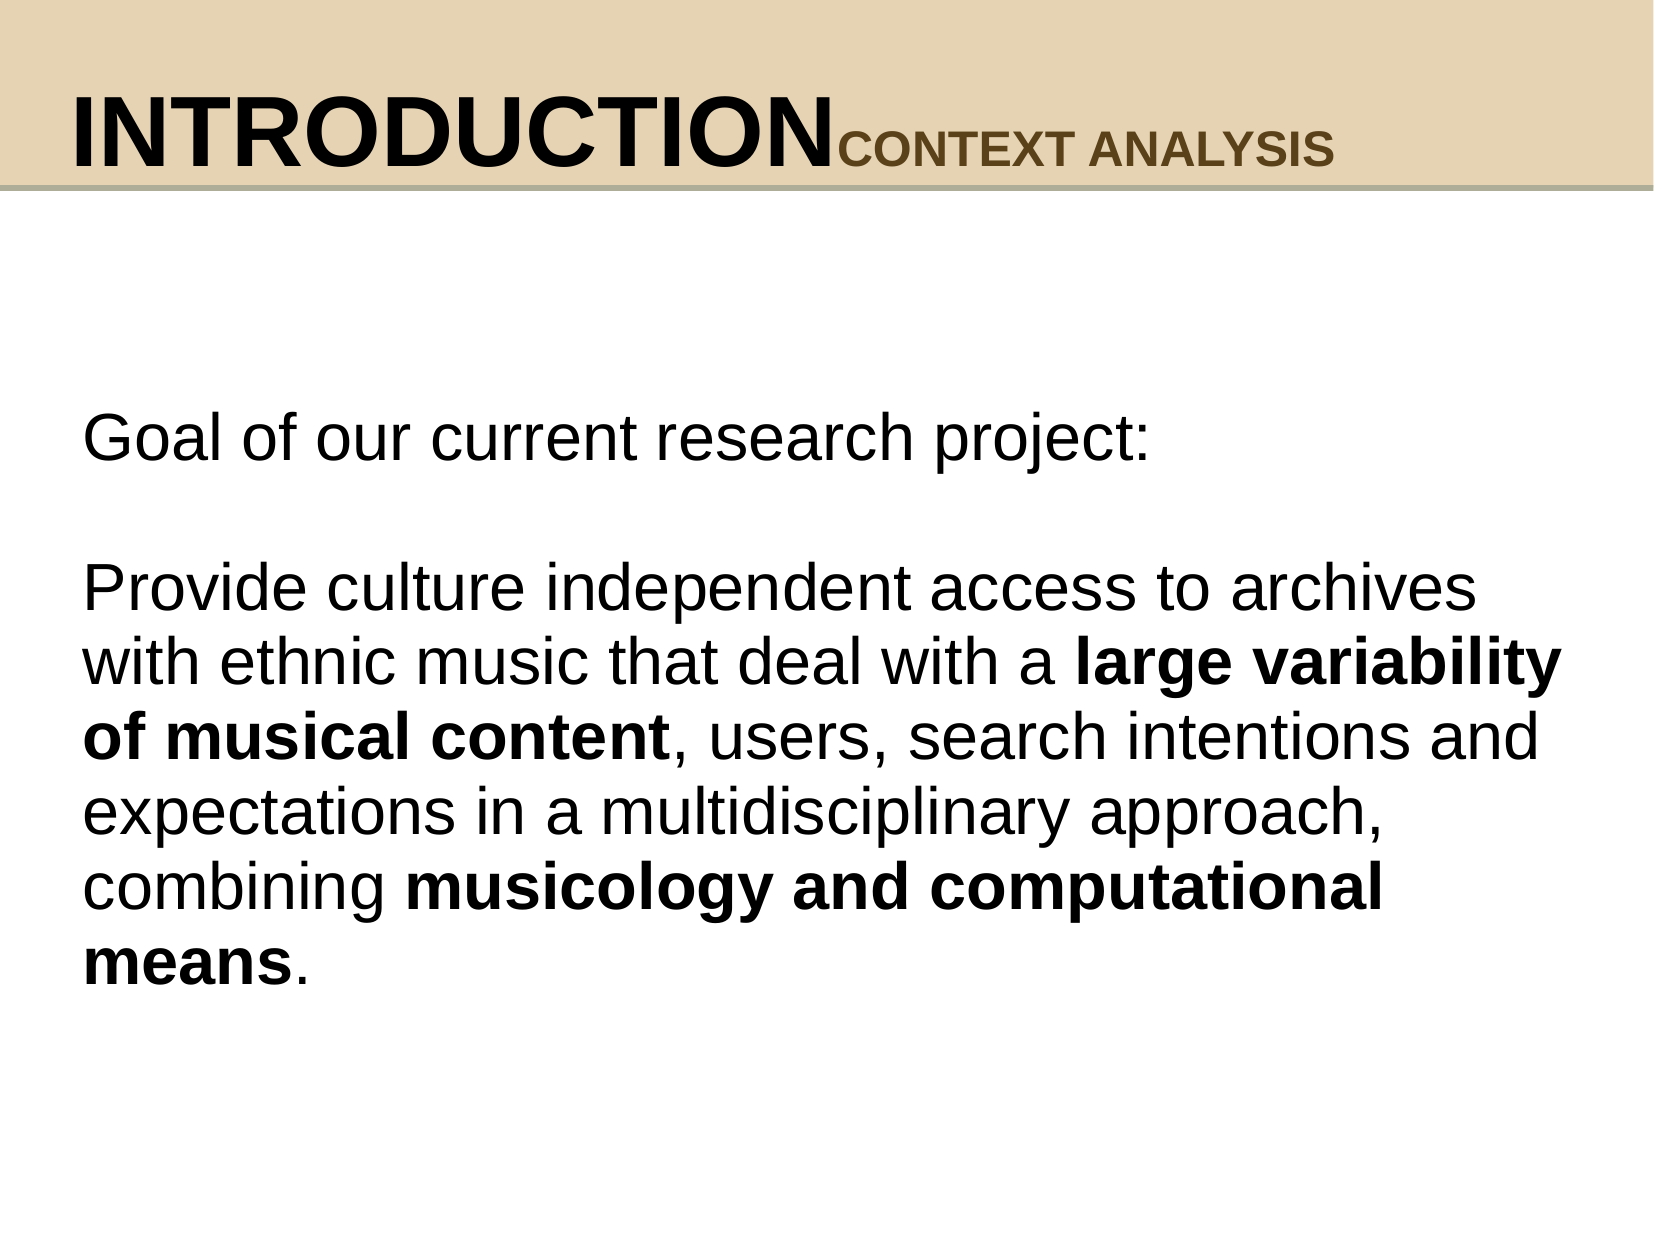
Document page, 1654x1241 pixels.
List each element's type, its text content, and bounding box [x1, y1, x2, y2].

title INTRODUCTIONCONTEXT ANALYSIS [0, 0, 1654, 188]
subtitle Goal of our current research project: Provide culture independent access to archives with ethnic music that deal with a large variability of musical content, users, search intentions and expectations in a multidisciplinary approach, combining musicology and computational means. [82, 290, 1571, 1109]
